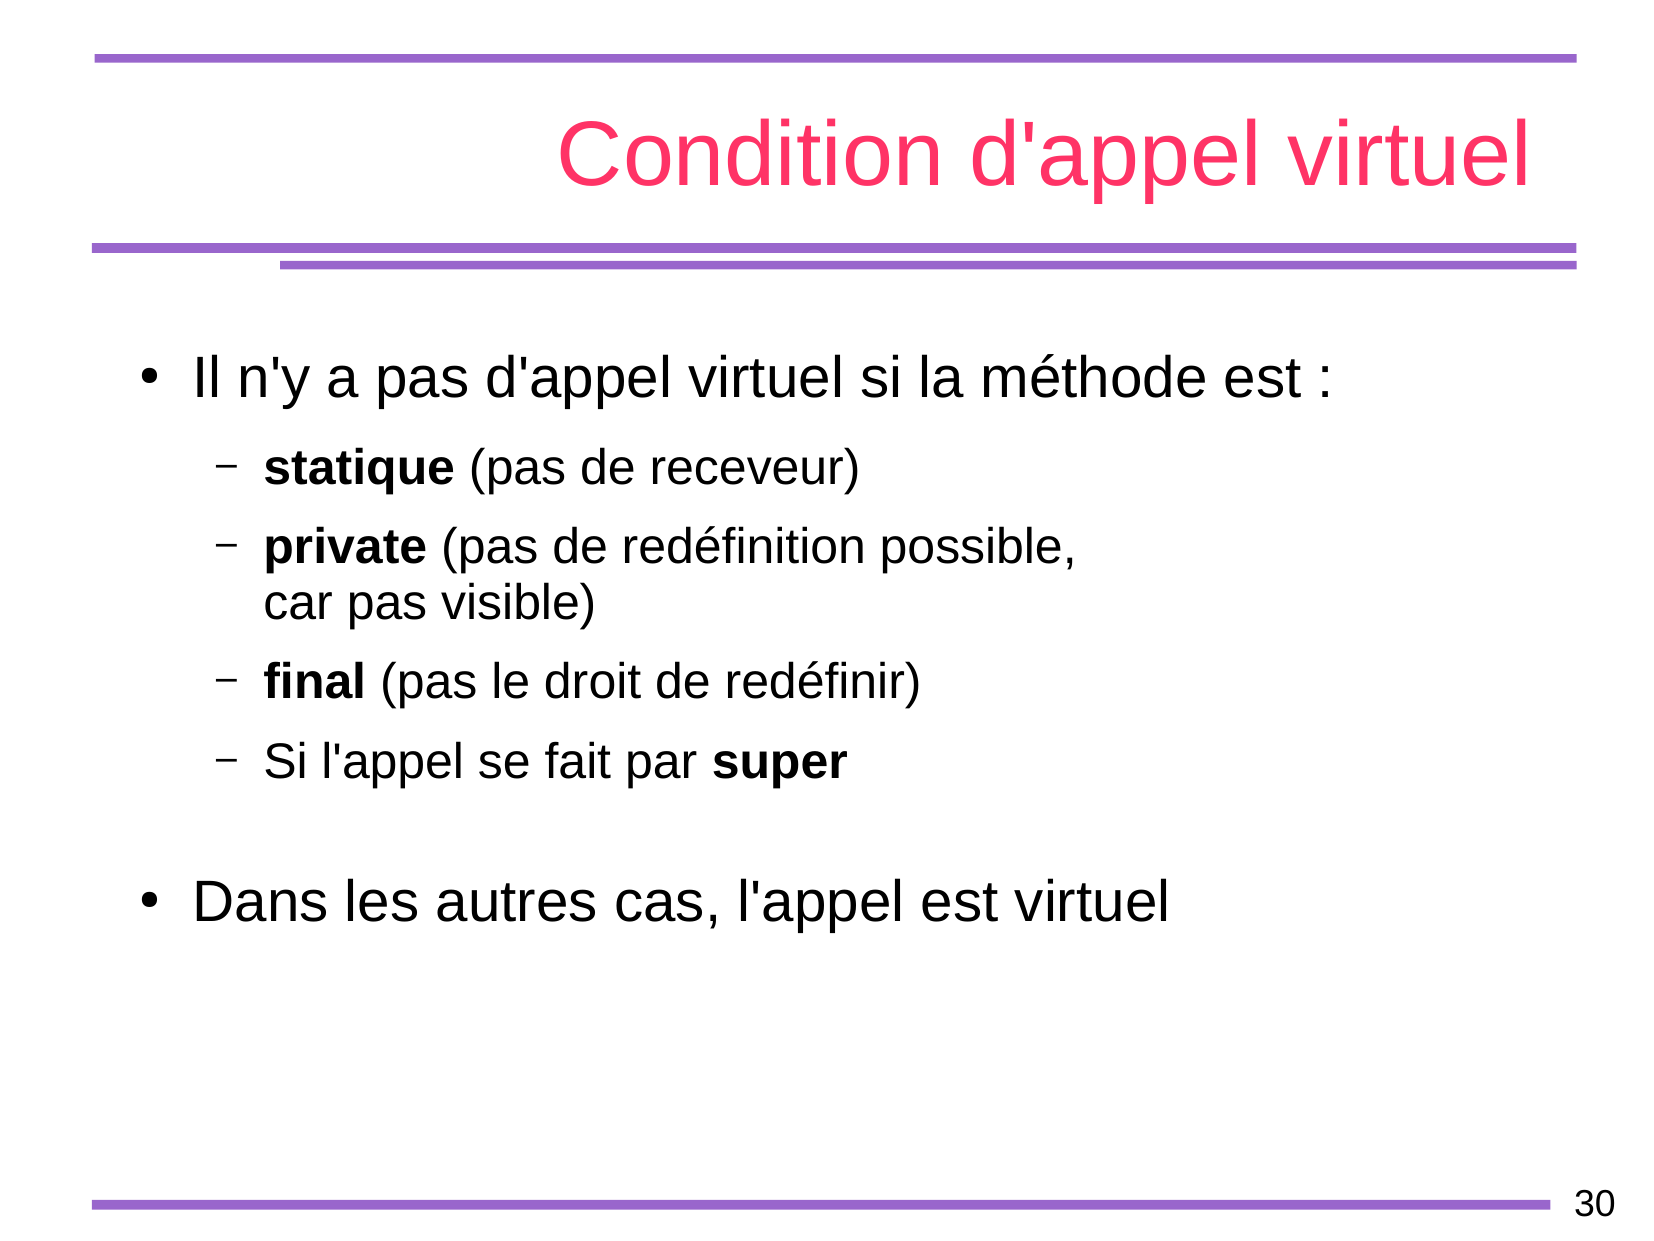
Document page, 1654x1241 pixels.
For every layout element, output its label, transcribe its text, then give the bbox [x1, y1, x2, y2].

list Il n'y a pas d'appel virtuel si la méthode est : statique (pas de receveur) private (pas de redéfinition possible, car pas visible) final (pas le droit de redéfinir) Si l'appel se fait par super Dans les autres cas, l'appel est virtuel [121, 344, 1534, 1040]
title Condition d'appel virtuel [121, 49, 1534, 257]
